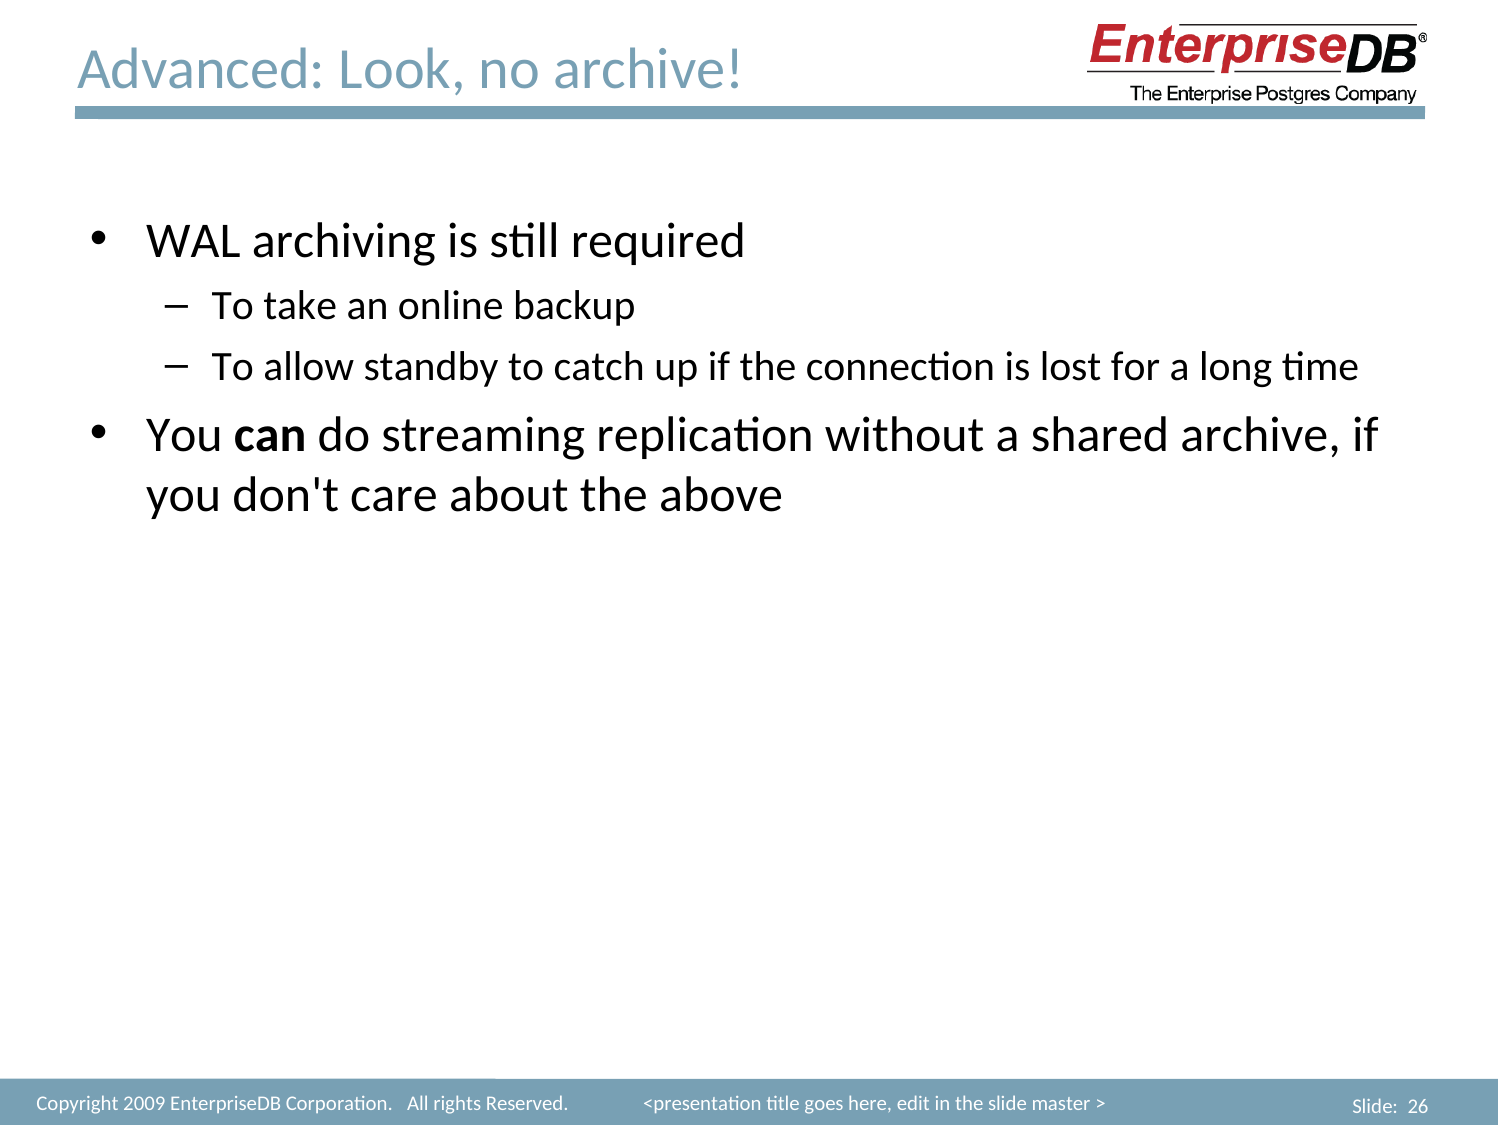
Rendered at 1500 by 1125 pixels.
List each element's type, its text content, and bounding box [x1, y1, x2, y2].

picture [1123, 24, 1427, 104]
list WAL archiving is still required To take an online backup To allow standby to catch up if the connection is lost for a long time You can do streaming replication without a shared archive, if you don't care about the above [75, 200, 1426, 943]
title Advanced: Look, no archive! [62, 12, 1123, 118]
